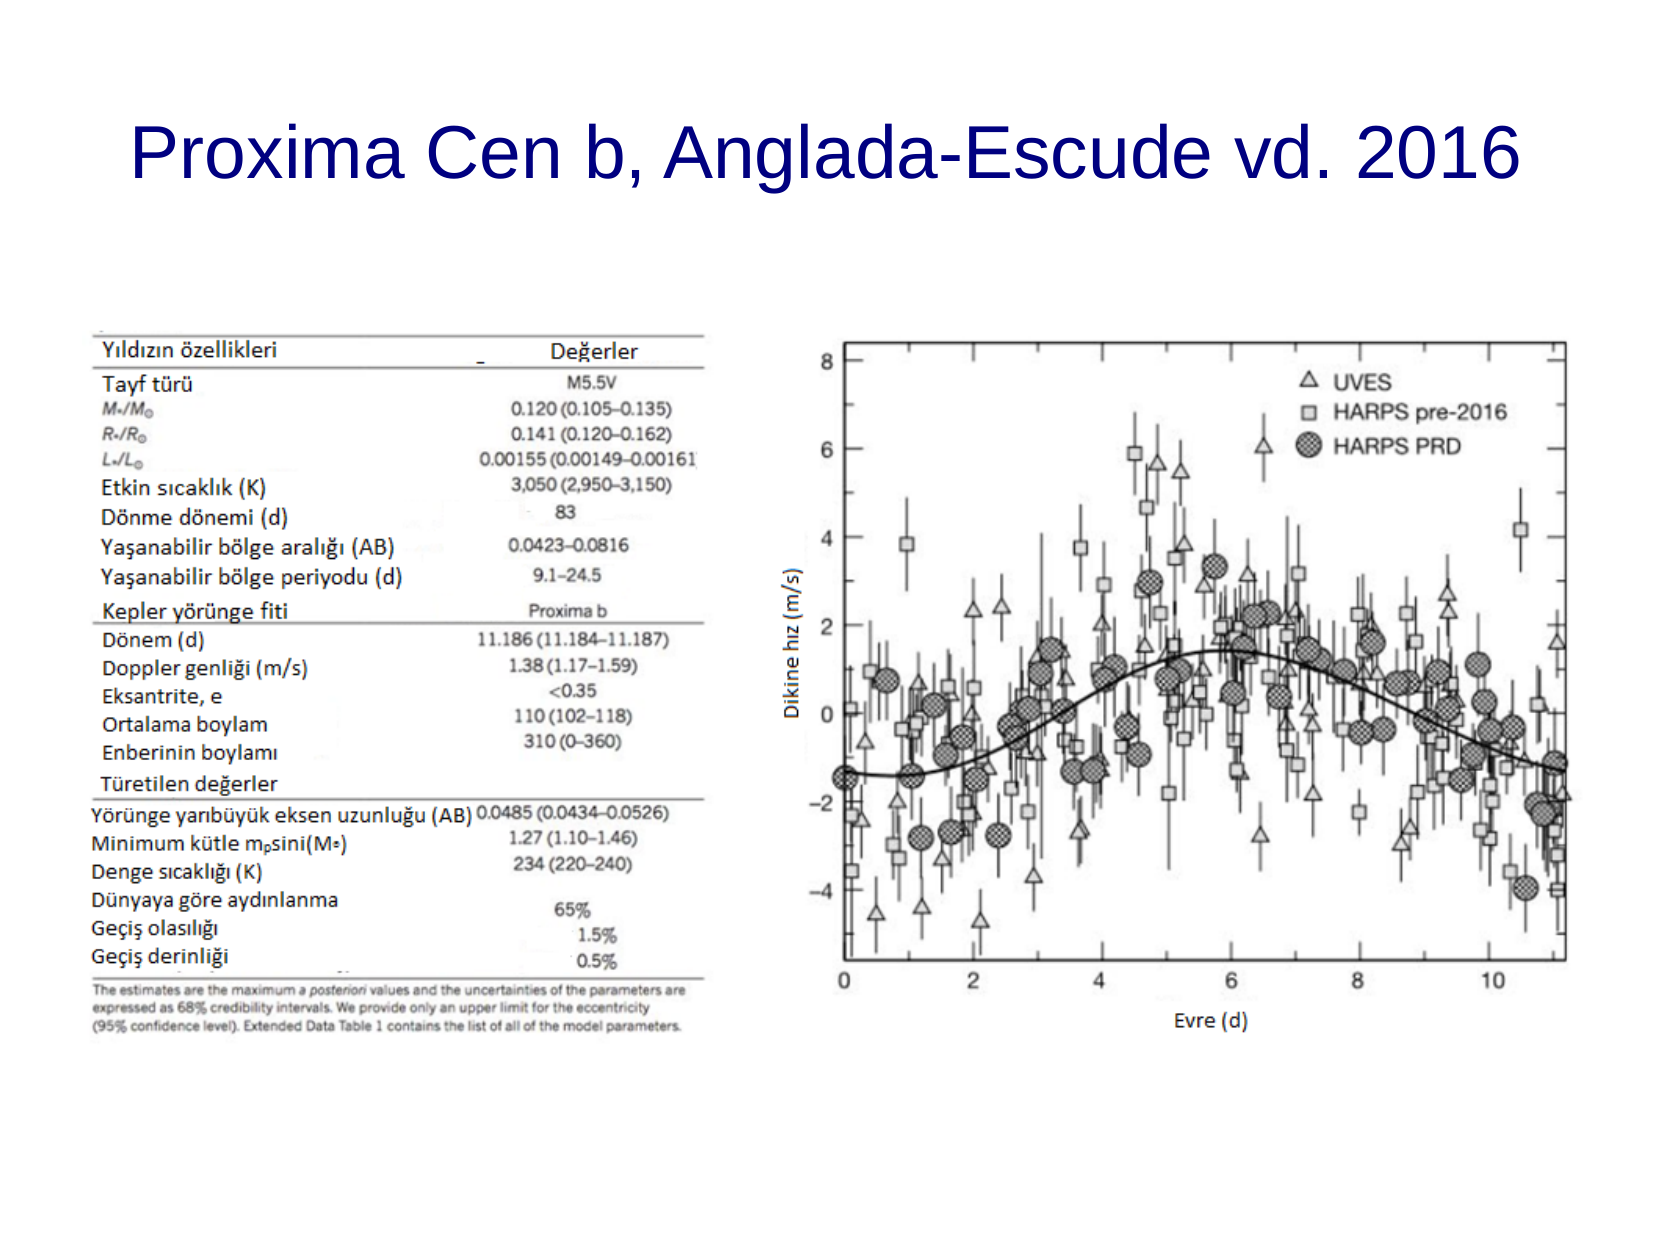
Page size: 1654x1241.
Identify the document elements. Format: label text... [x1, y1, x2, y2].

title Proxima Cen b, Anglada-Escude vd. 2016 [82, 58, 1571, 248]
picture [772, 320, 1592, 1045]
picture [82, 320, 721, 1045]
